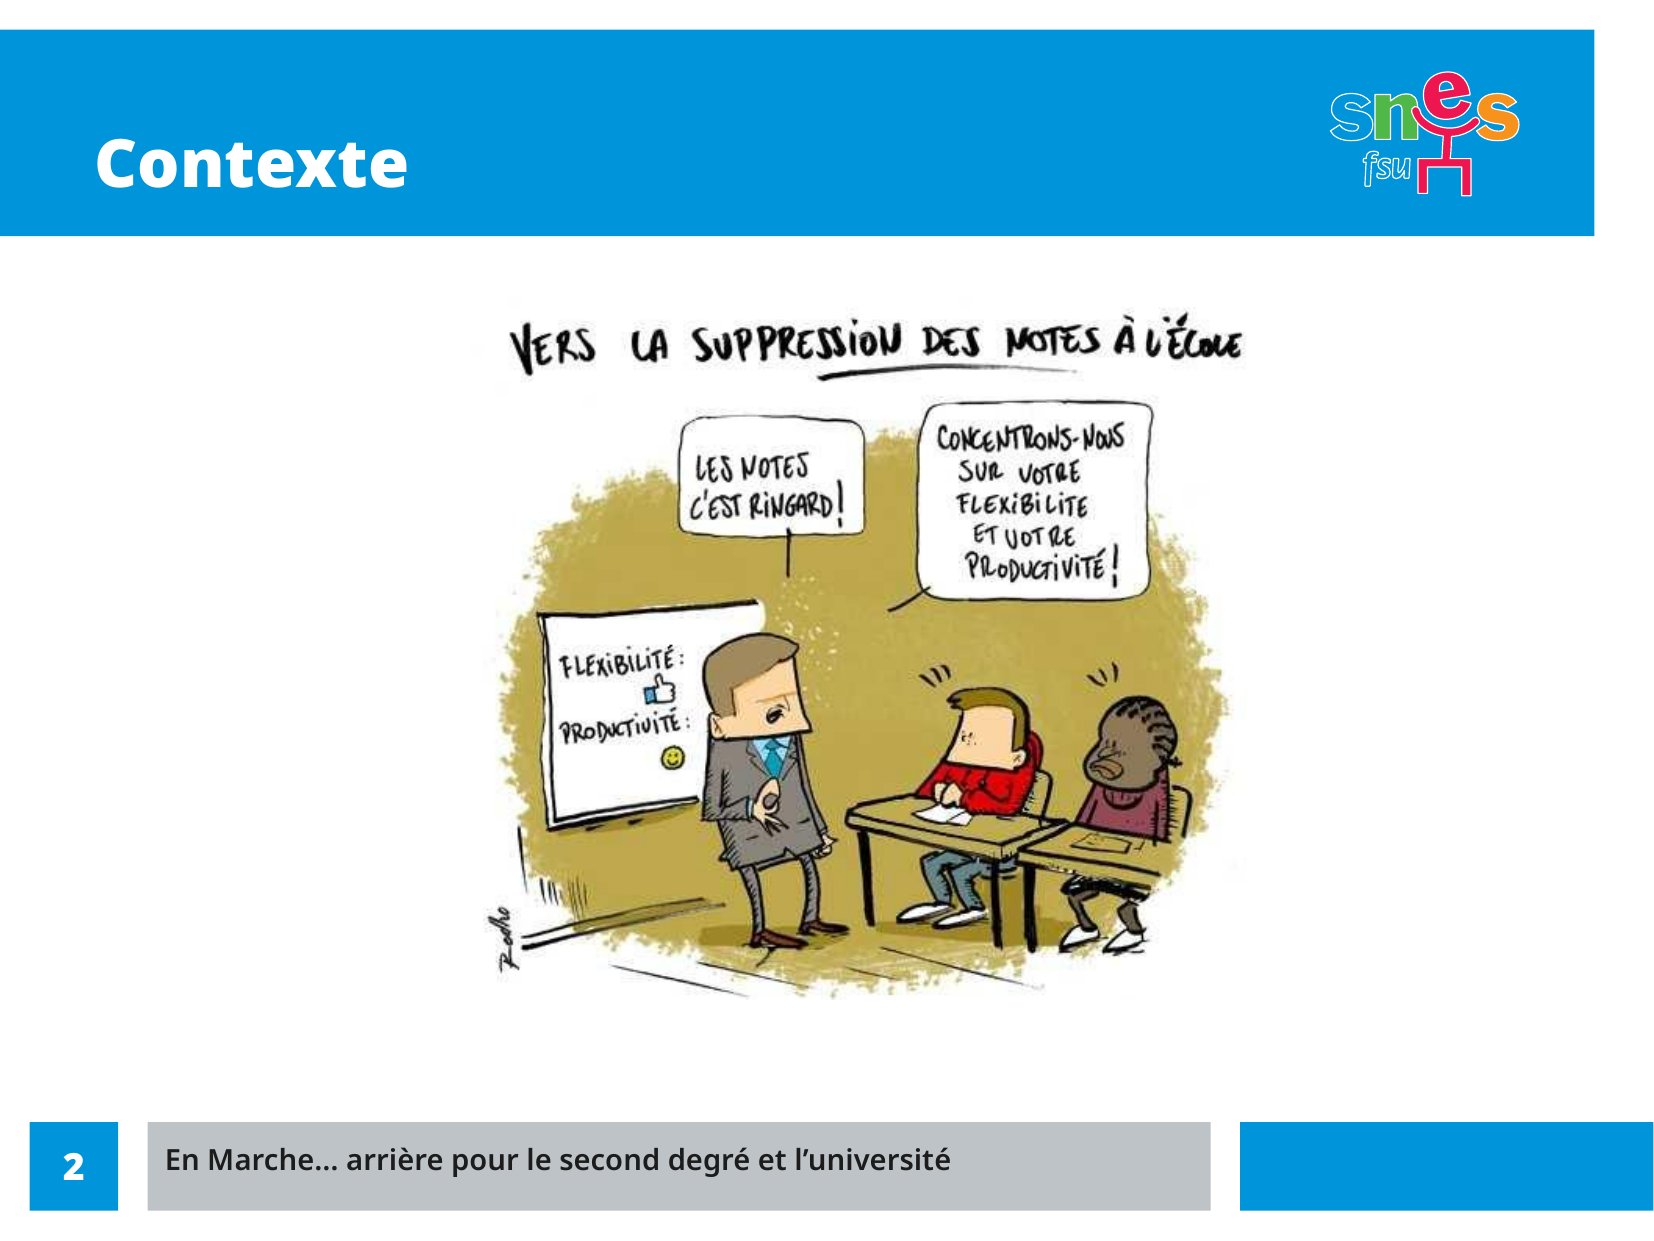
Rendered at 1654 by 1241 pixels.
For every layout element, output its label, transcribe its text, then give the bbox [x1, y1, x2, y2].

list En Marche… arrière pour le second degré et l’université [164, 1139, 1183, 1217]
title Contexte [59, 59, 1595, 207]
picture [471, 295, 1253, 1000]
